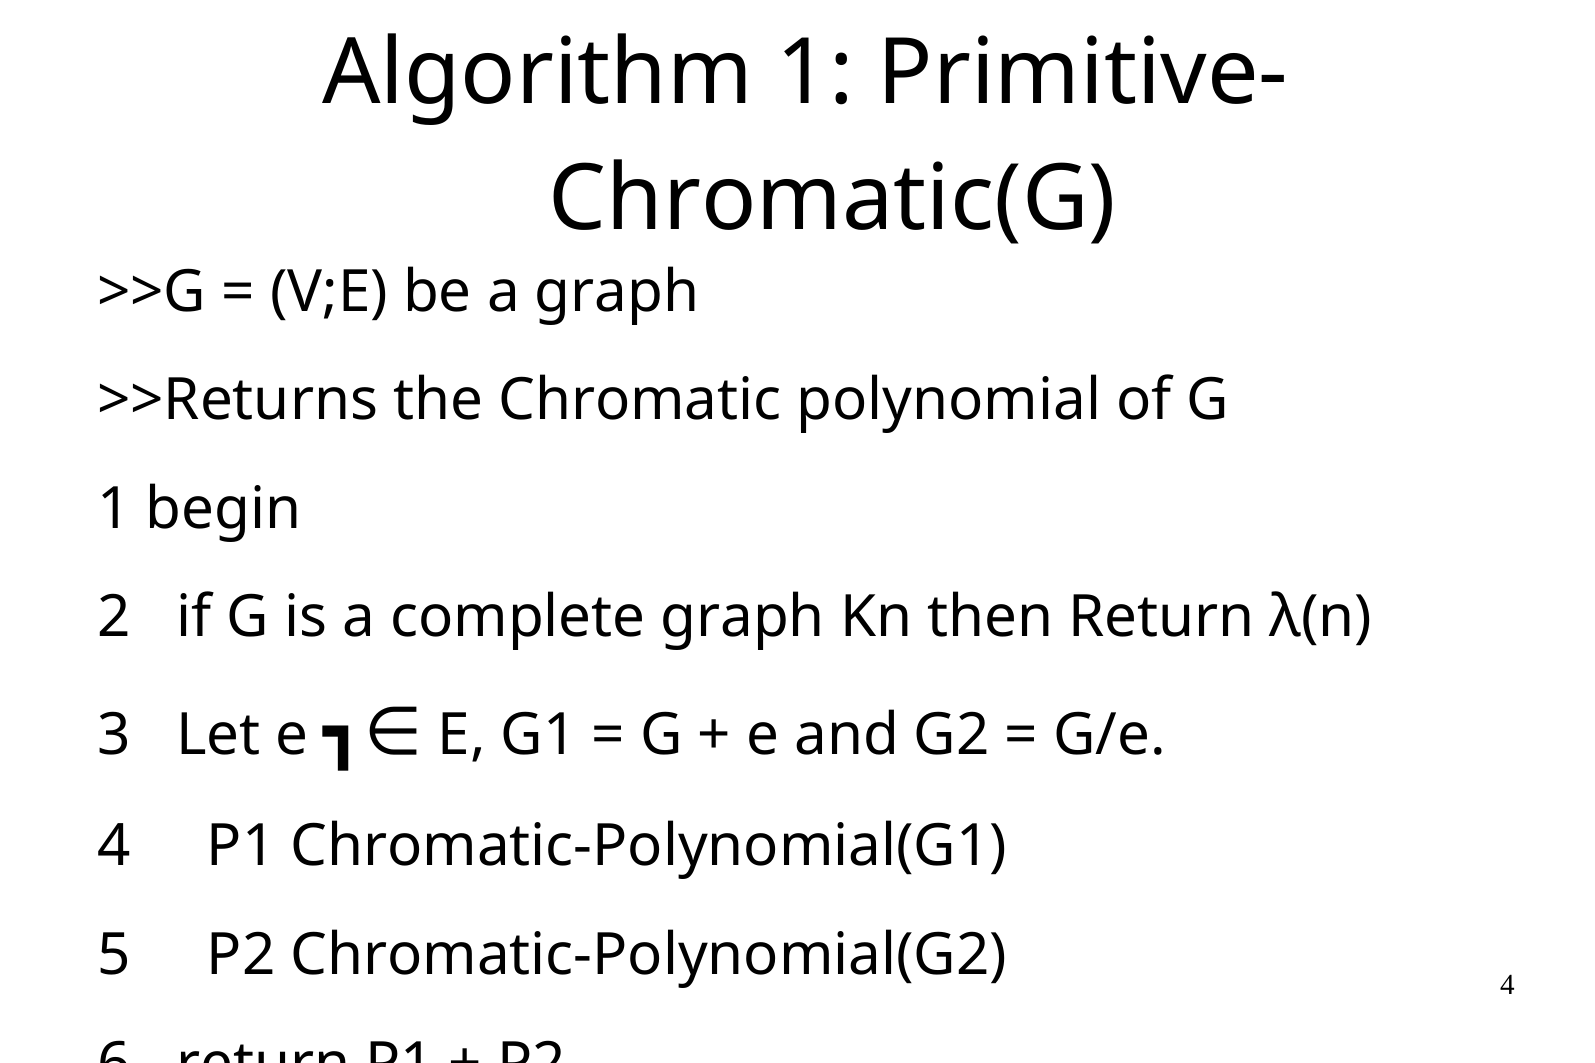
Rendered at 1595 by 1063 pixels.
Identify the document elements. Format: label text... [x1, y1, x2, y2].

list >>G = (V;E) be a graph >>Returns the Chromatic polynomial of G 1 begin 2 if G is a complete graph Kn then Return λ(n) 3 Let e ┓∈ E, G1 = G + e and G2 = G/e. 4 P1 Chromatic-Polynomial(G1) 5 P2 Chromatic-Polynomial(G2) 6 return P1 + P2 7 end [79, 248, 1536, 1059]
title Algorithm 1: Primitive-Chromatic(G) [79, 32, 1515, 230]
